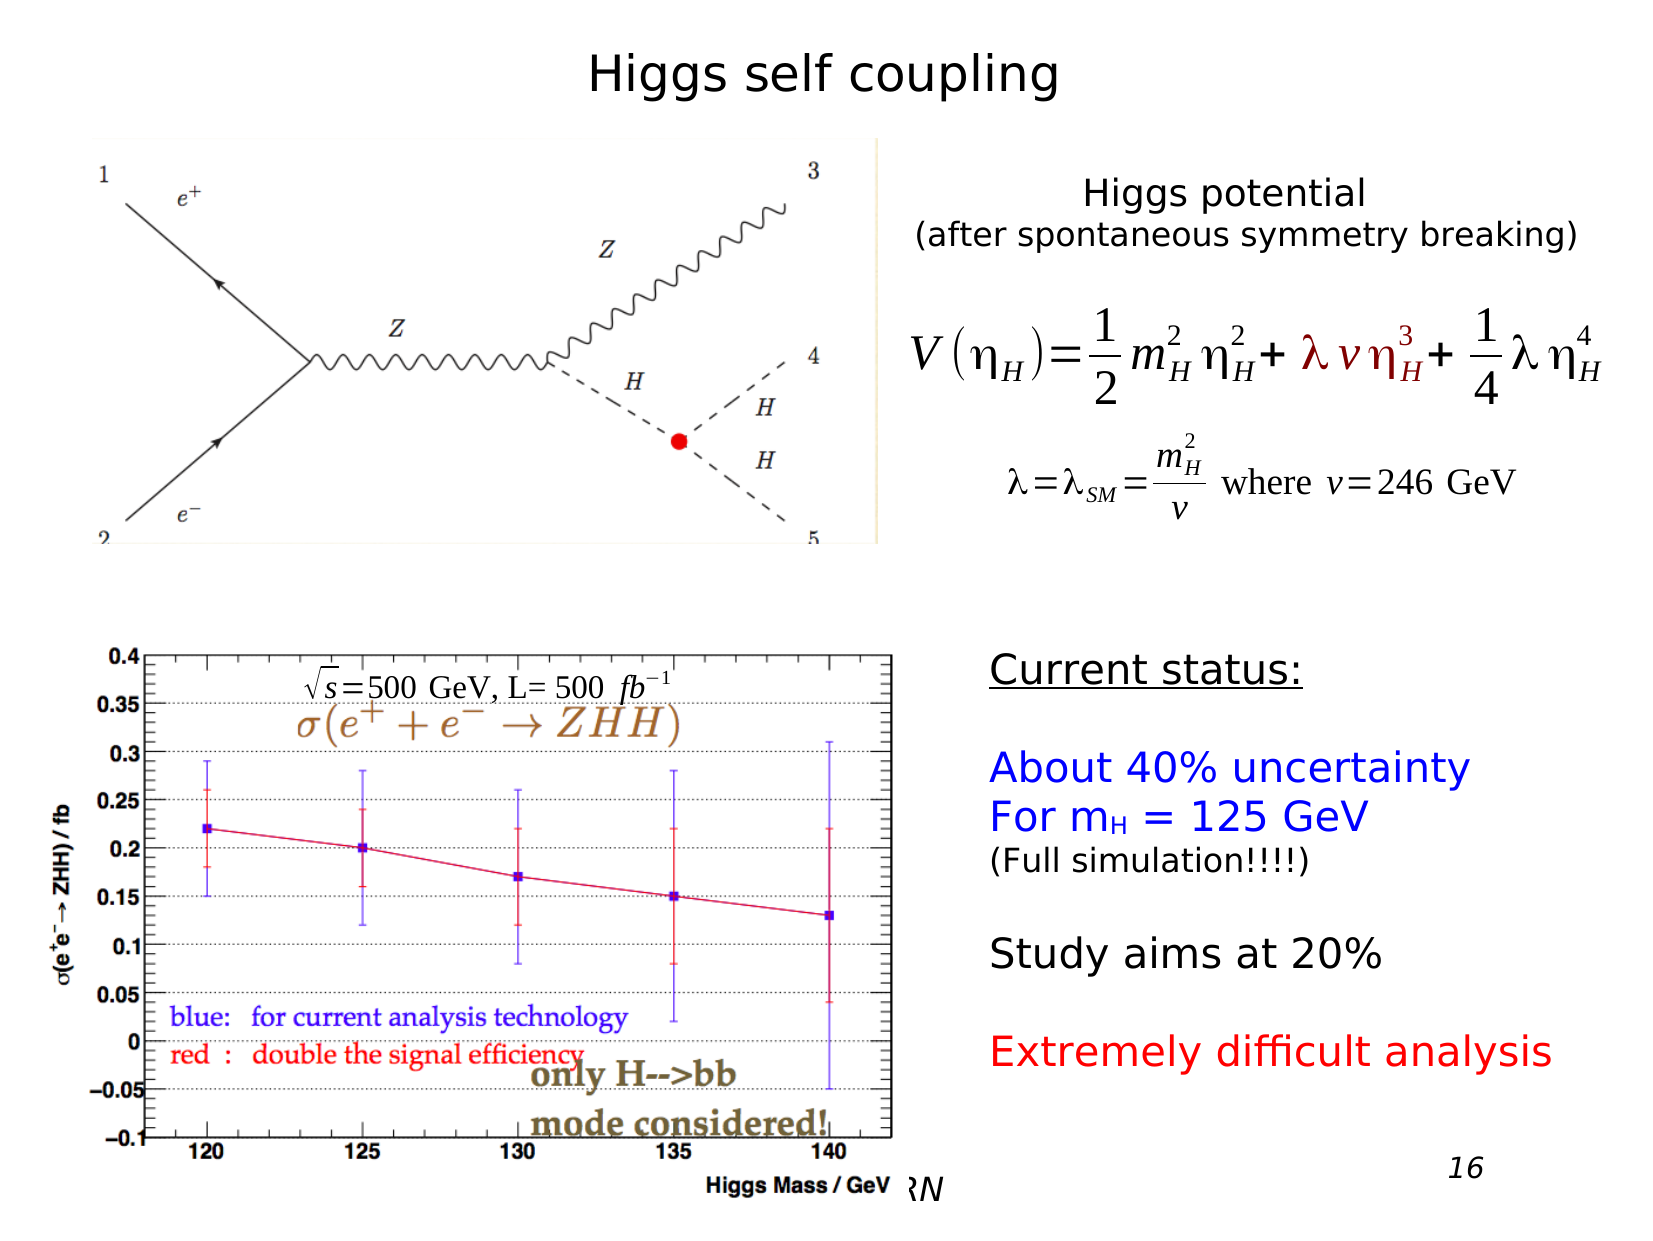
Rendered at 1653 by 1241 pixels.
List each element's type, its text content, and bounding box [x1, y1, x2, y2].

picture [92, 138, 878, 544]
chart [1000, 428, 1524, 528]
text_box Higgs self coupling [572, 37, 1159, 112]
chart [296, 665, 677, 705]
text_box Higgs potential (after spontaneous symmetry breaking) [899, 163, 1606, 262]
chart [902, 296, 1607, 415]
text_box Current status: About 40% uncertainty For mH = 125 GeV (Full simulation!!!!) Study aims at 20% Extremely difficult analysis [974, 637, 1567, 1098]
picture [46, 631, 909, 1213]
